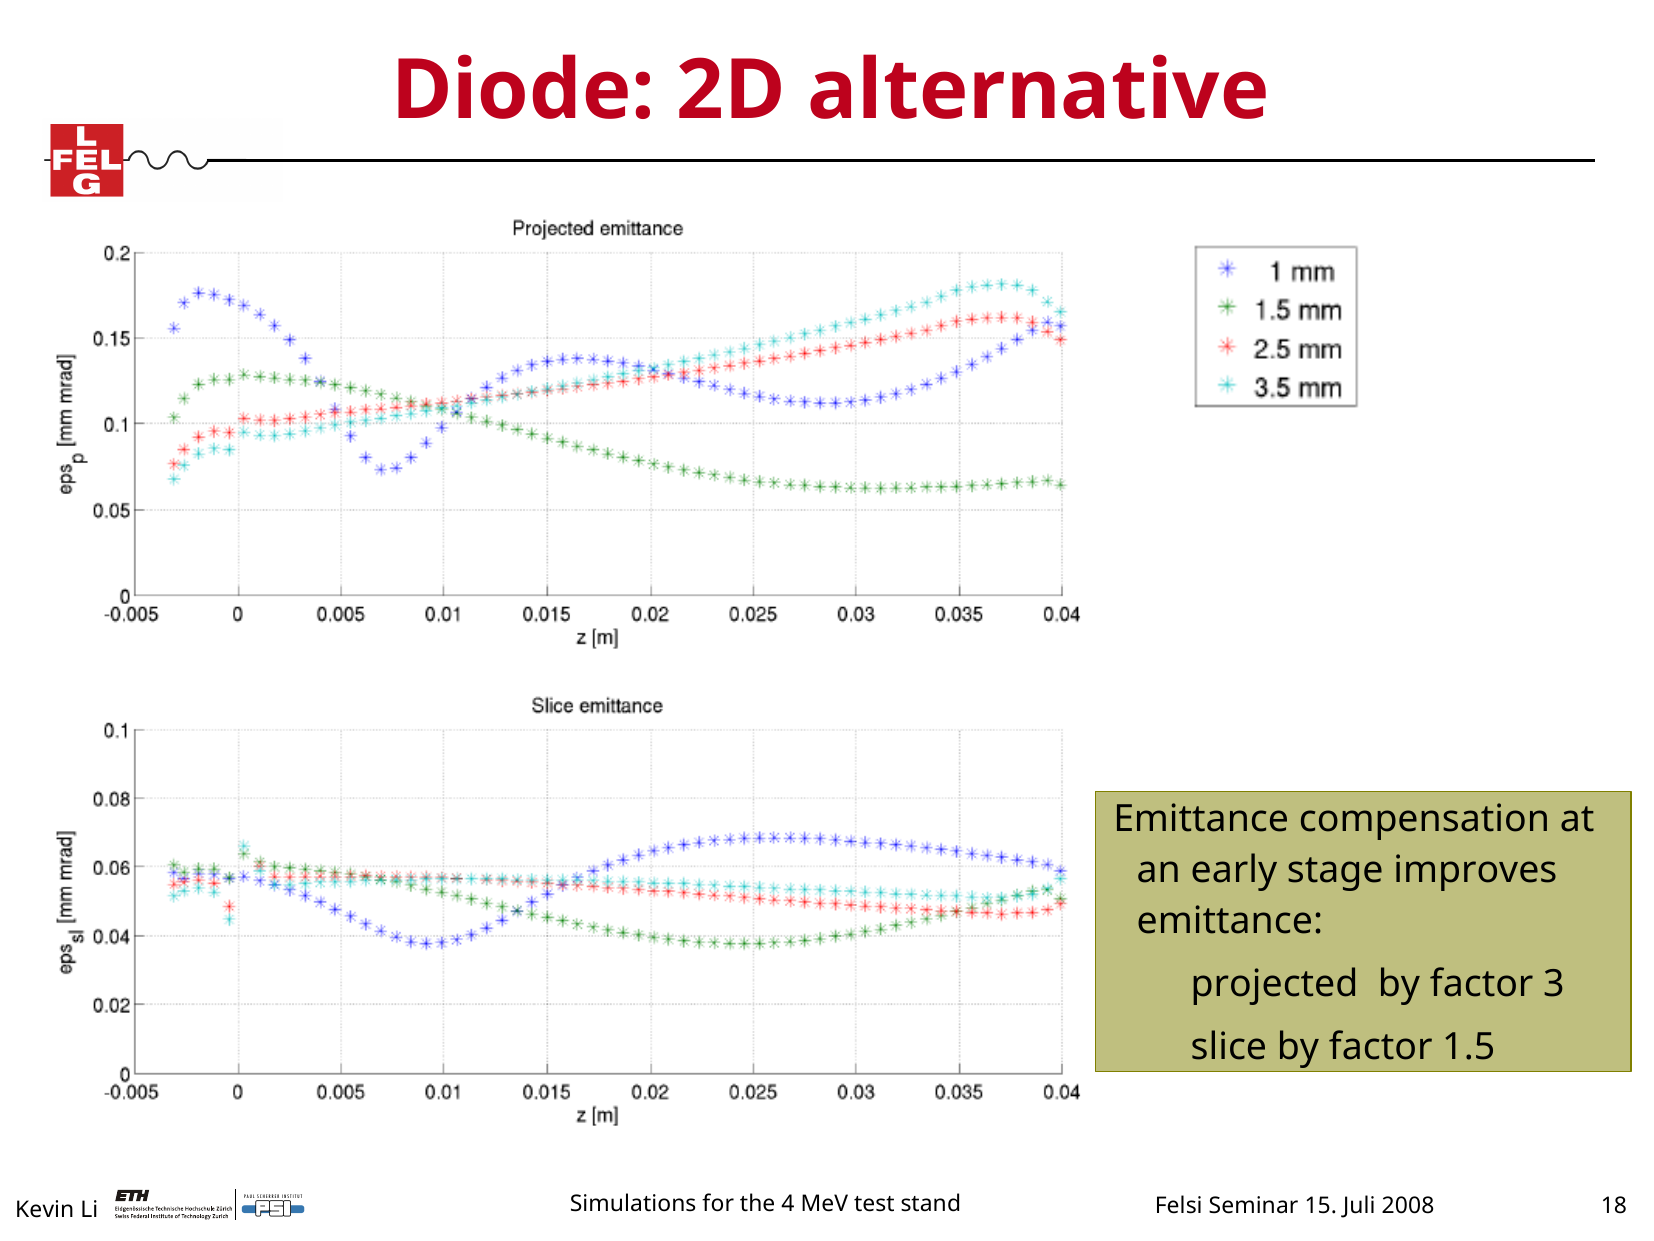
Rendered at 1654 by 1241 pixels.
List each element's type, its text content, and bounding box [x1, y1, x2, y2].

picture [42, 118, 283, 202]
picture [1189, 238, 1371, 414]
title Diode: 2D alternative [124, 17, 1537, 156]
picture [238, 1189, 308, 1220]
picture [46, 209, 1108, 1144]
text_box Emittance compensation at an early stage improves emittance: projected by factor 3 slice by factor 1.5 [1095, 791, 1631, 1072]
